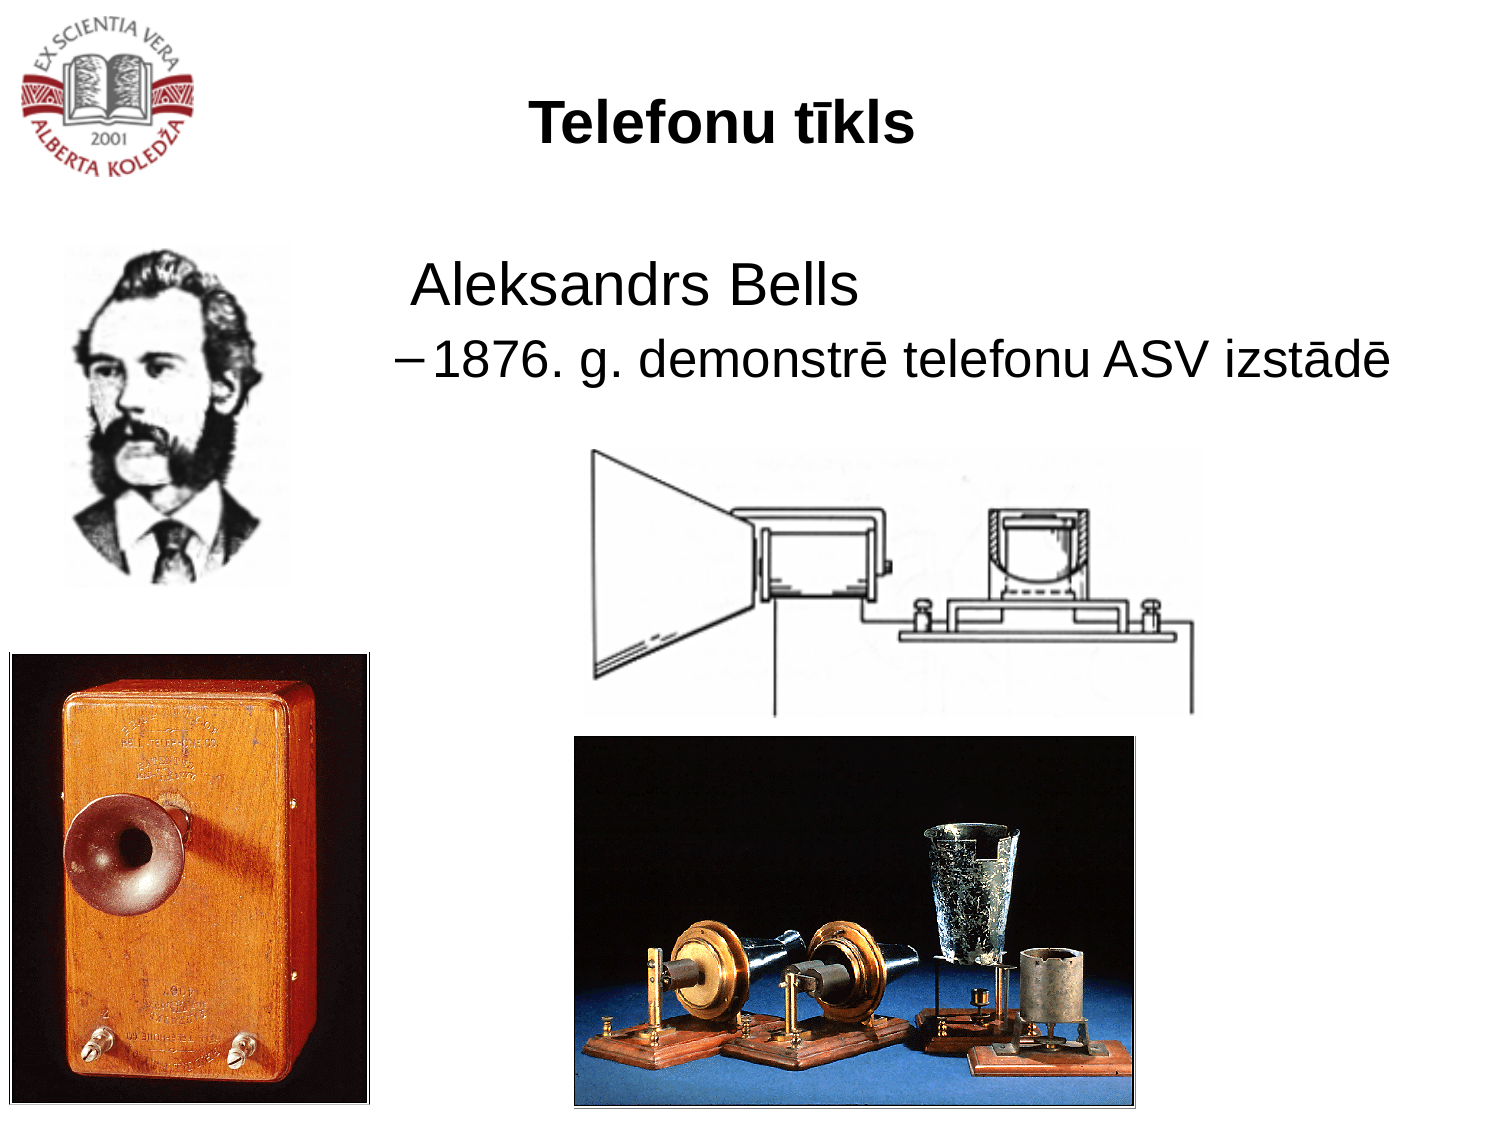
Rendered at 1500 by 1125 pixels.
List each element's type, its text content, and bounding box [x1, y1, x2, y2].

text_box [290, 233, 560, 599]
picture [21, 16, 194, 177]
title Telefonu tīkls [50, 62, 1374, 175]
picture [574, 736, 1136, 1109]
picture [583, 449, 1203, 718]
picture [64, 243, 290, 588]
list Aleksandrs Bells 1876. g. demonstrē telefonu ASV izstādē [324, 237, 1500, 1011]
picture [9, 652, 370, 1105]
